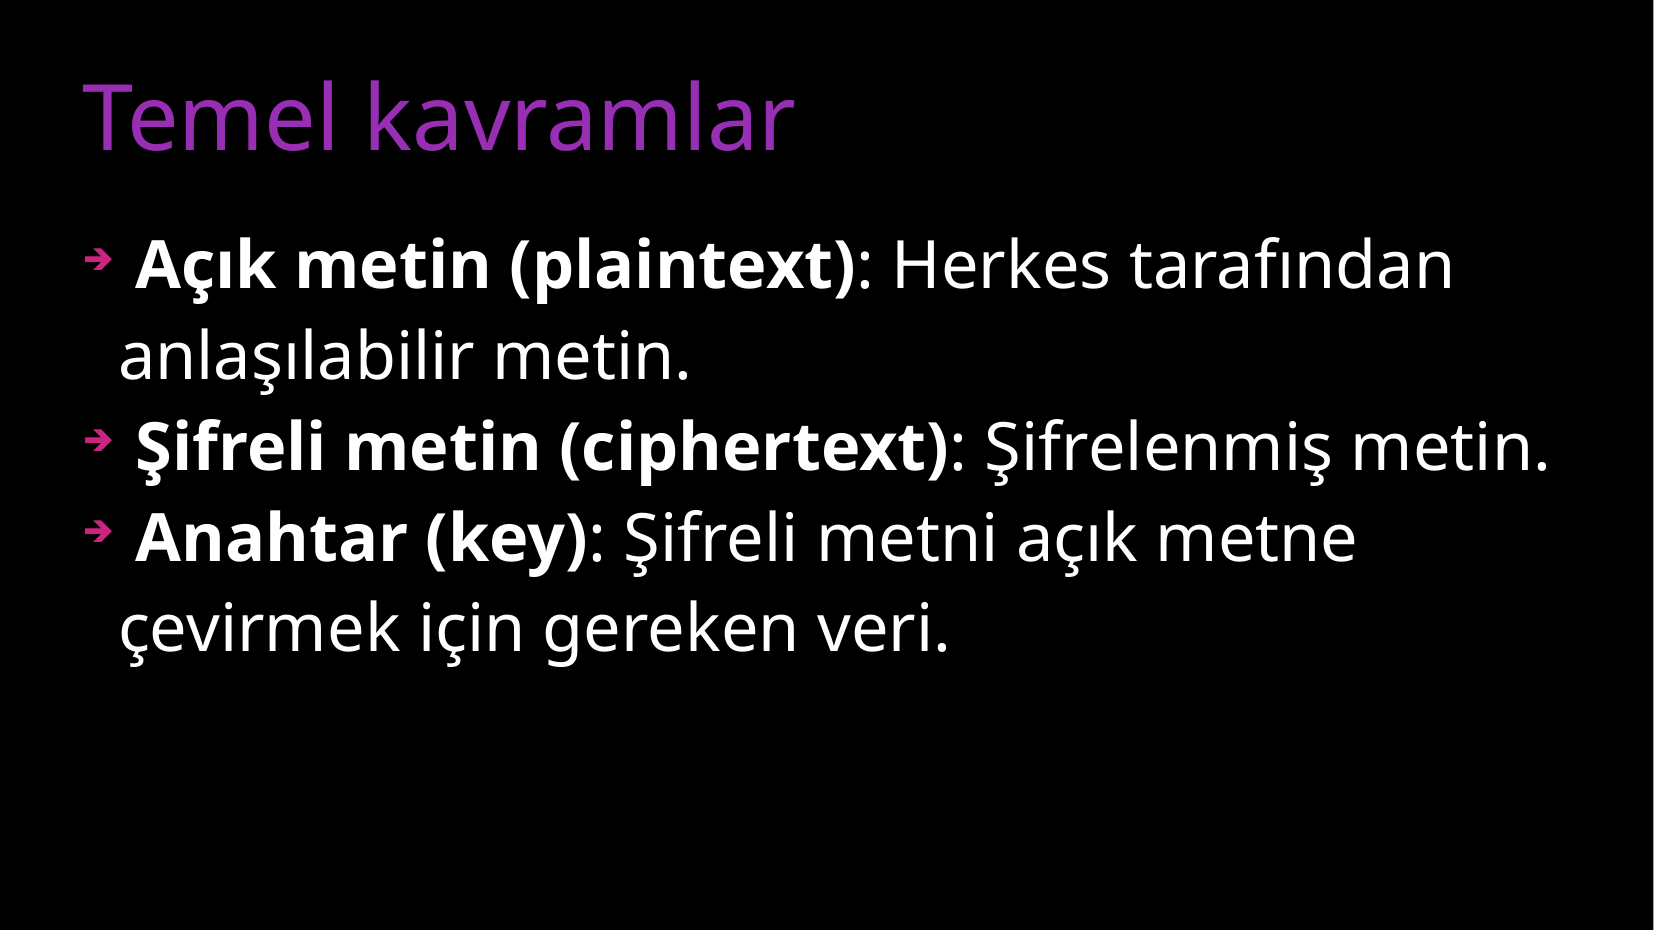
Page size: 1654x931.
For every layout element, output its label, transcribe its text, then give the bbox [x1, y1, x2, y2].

title Temel kavramlar [82, 37, 1571, 193]
subtitle Açık metin (plaintext): Herkes tarafından anlaşılabilir metin. Şifreli metin (ciphertext): Şifrelenmiş metin. Anahtar (key): Şifreli metni açık metne çevirmek için gereken veri. [82, 217, 1571, 758]
